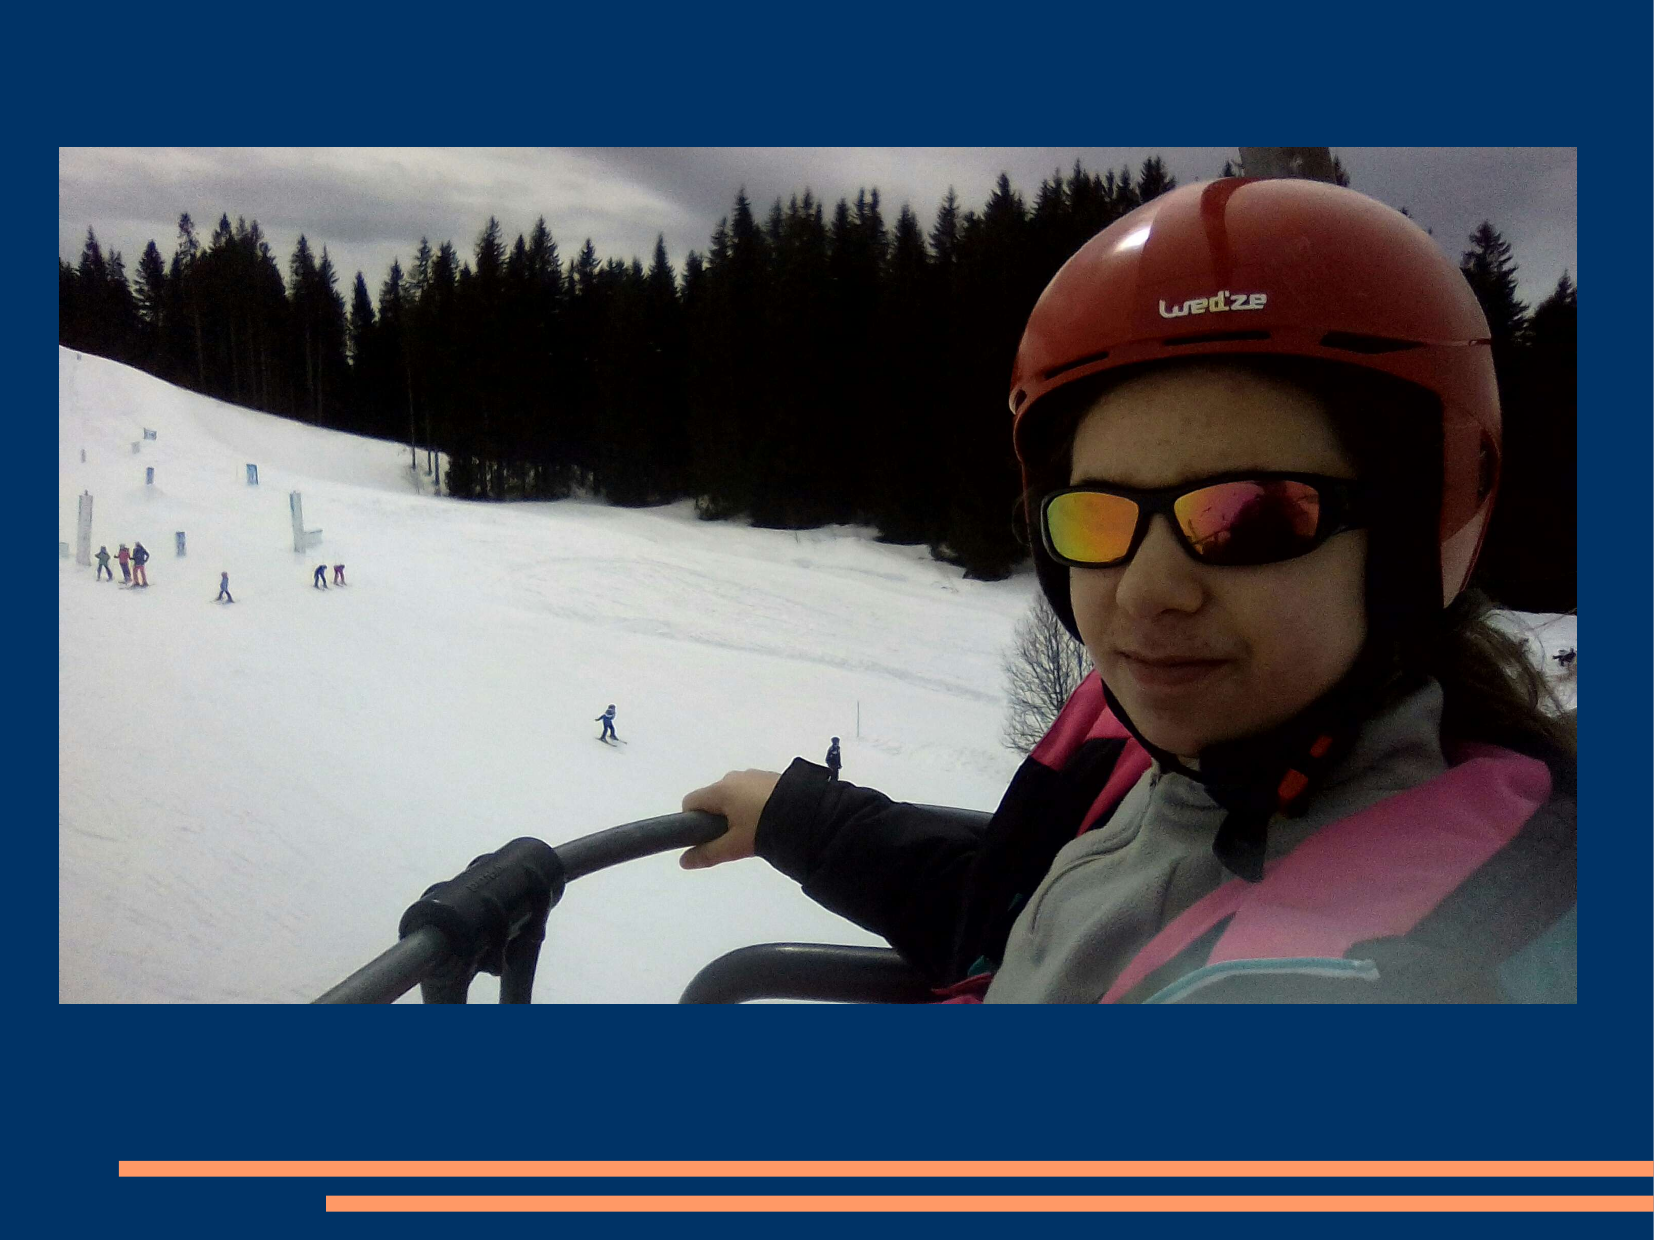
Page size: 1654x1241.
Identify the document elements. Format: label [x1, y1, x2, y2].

picture [59, 147, 1577, 1004]
